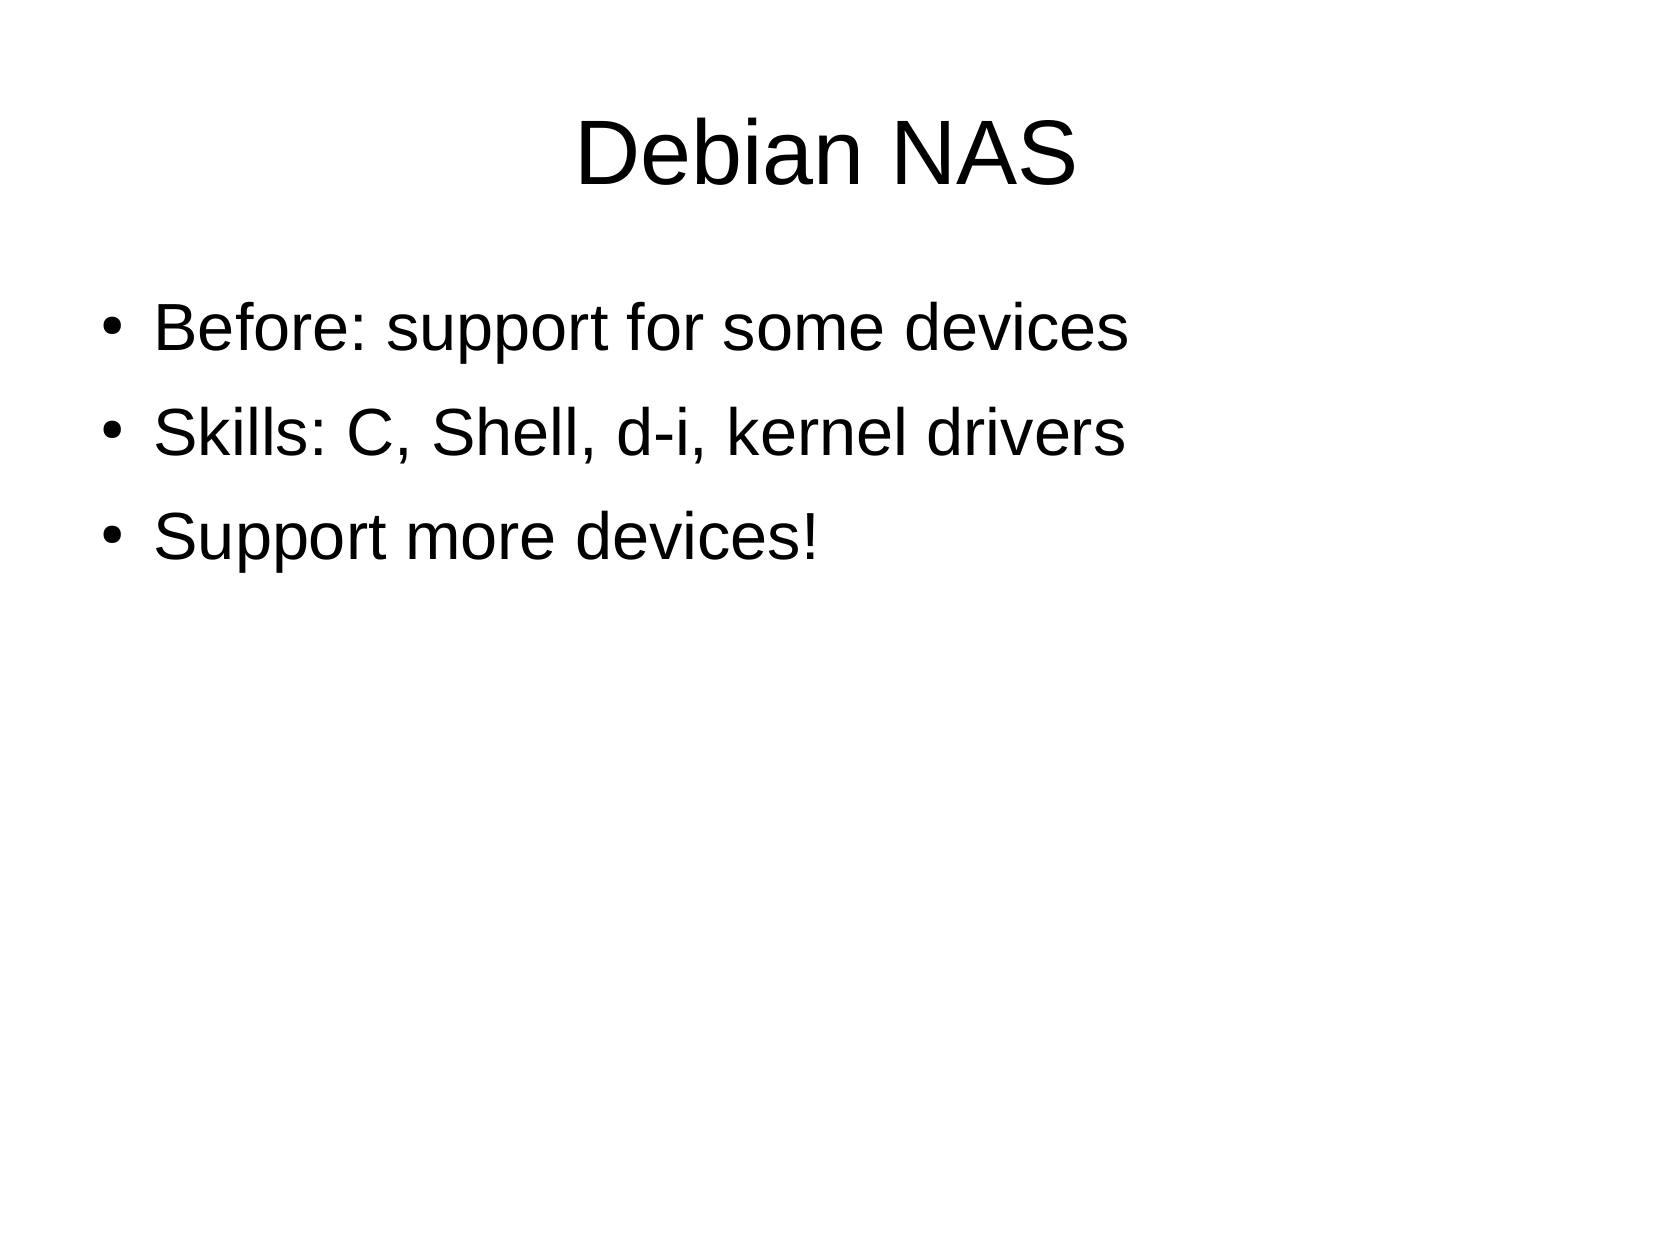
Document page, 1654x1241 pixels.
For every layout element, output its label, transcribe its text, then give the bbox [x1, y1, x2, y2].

title Debian NAS [82, 49, 1571, 257]
list Before: support for some devices Skills: C, Shell, d-i, kernel drivers Support more devices! [82, 290, 1571, 1109]
